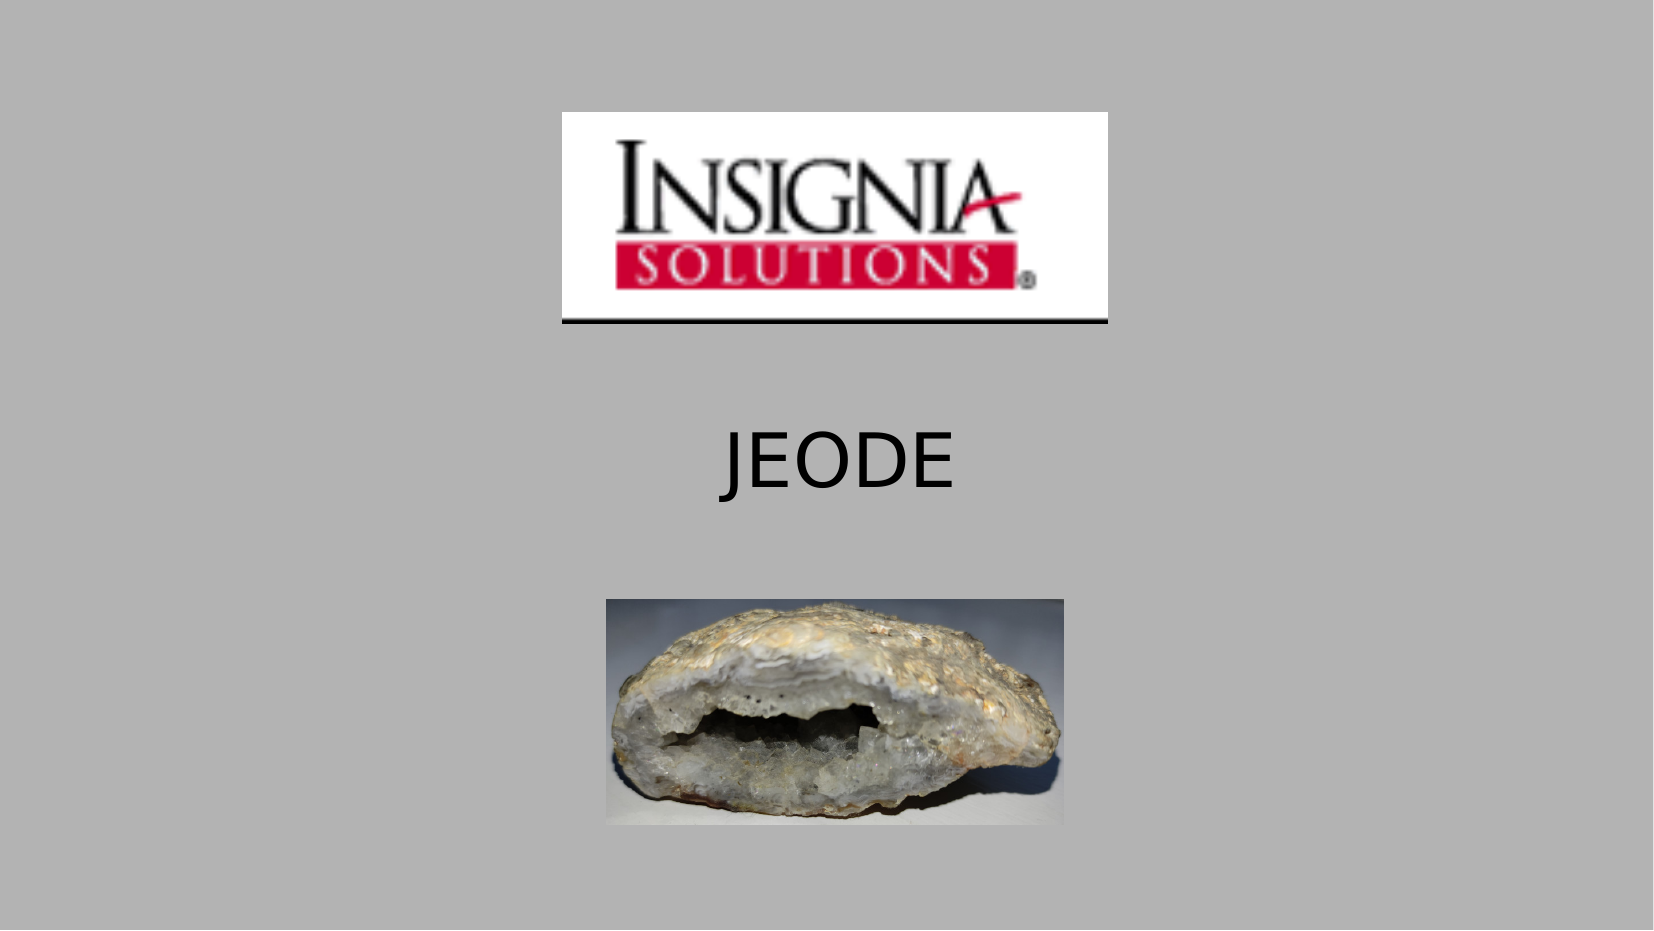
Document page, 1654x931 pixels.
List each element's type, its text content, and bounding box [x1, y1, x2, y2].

picture [606, 599, 1064, 826]
text_box JEODE [708, 410, 973, 513]
picture [562, 112, 1108, 324]
